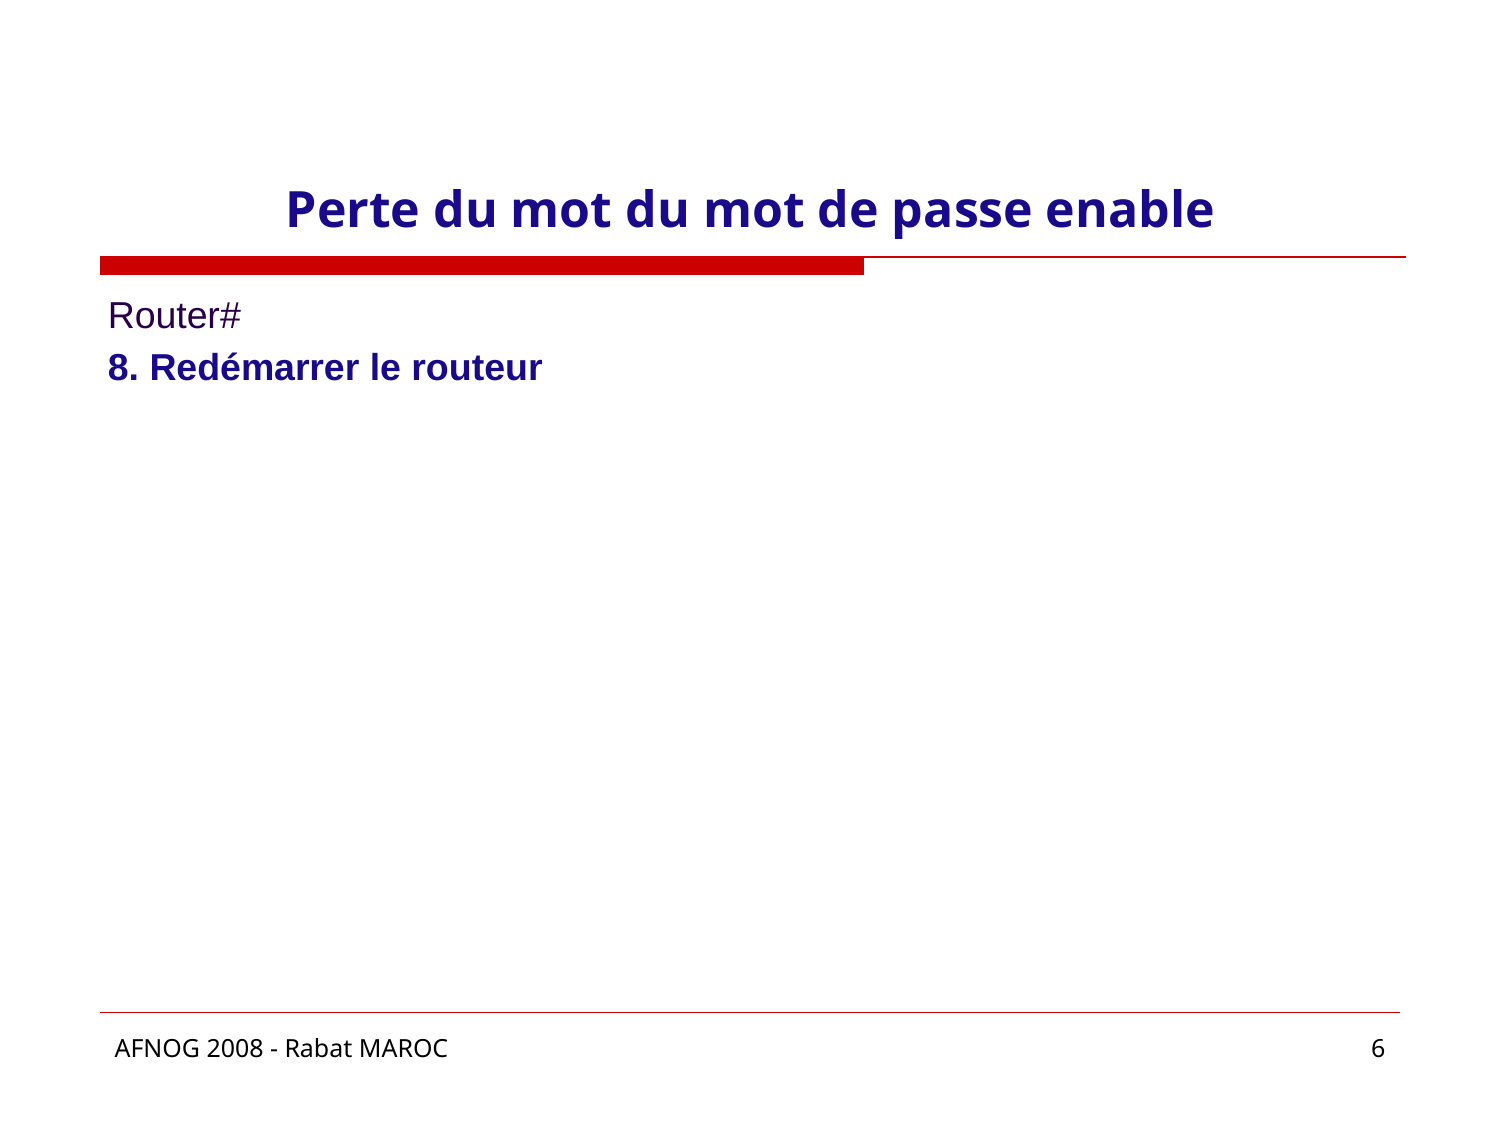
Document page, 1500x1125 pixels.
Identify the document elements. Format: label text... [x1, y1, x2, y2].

text_box AFNOG 2008 - Rabat MAROC [99, 1024, 540, 1103]
text_box <number> [1074, 1024, 1401, 1103]
title Perte du mot du mot de passe enable [94, 49, 1407, 250]
list Router# 8. Redémarrer le routeur [92, 287, 1406, 988]
